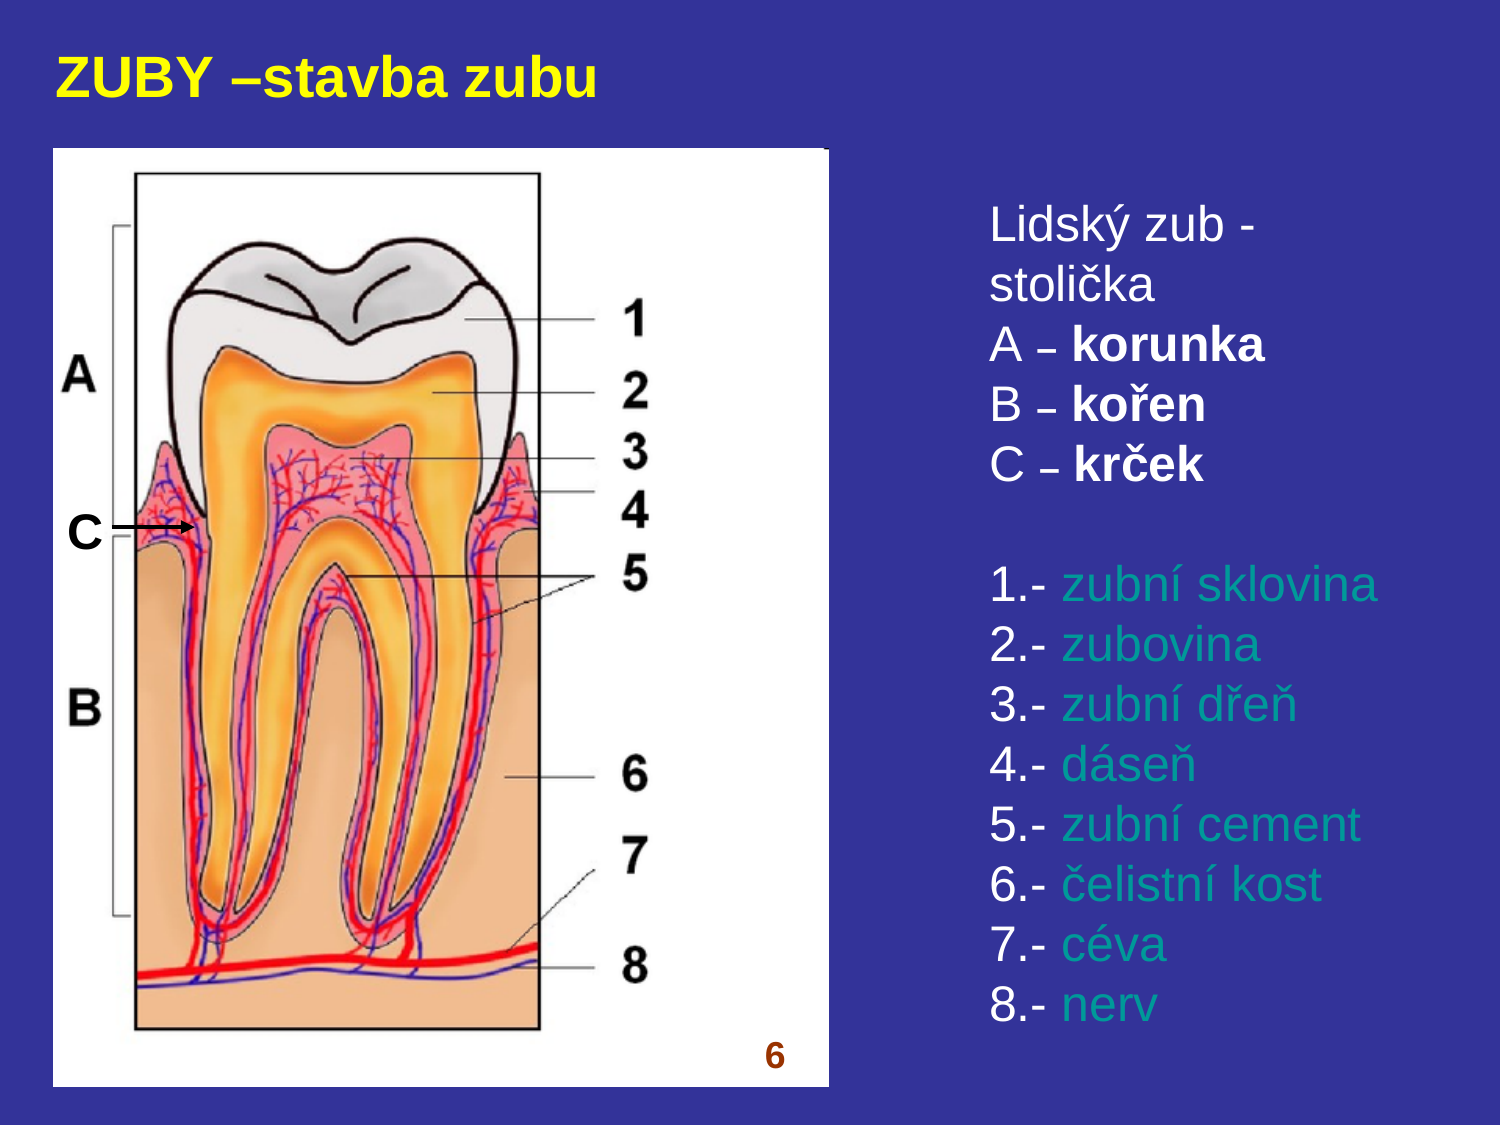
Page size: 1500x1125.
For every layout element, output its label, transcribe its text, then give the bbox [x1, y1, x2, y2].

text_box ZUBY –stavba zubu [41, 31, 1034, 117]
picture [53, 148, 829, 1087]
text_box 6 [750, 1023, 833, 1084]
text_box Lidský zub - stolička A – korunka B – kořen C – krček 1.- zubní sklovina 2.- zubovina 3.- zubní dřeň 4.- dáseň 5.- zubní cement 6.- čelistní kost 7.- céva 8.- nerv [974, 183, 1447, 1040]
text_box C [76, 520, 101, 544]
text_box C [53, 491, 101, 568]
